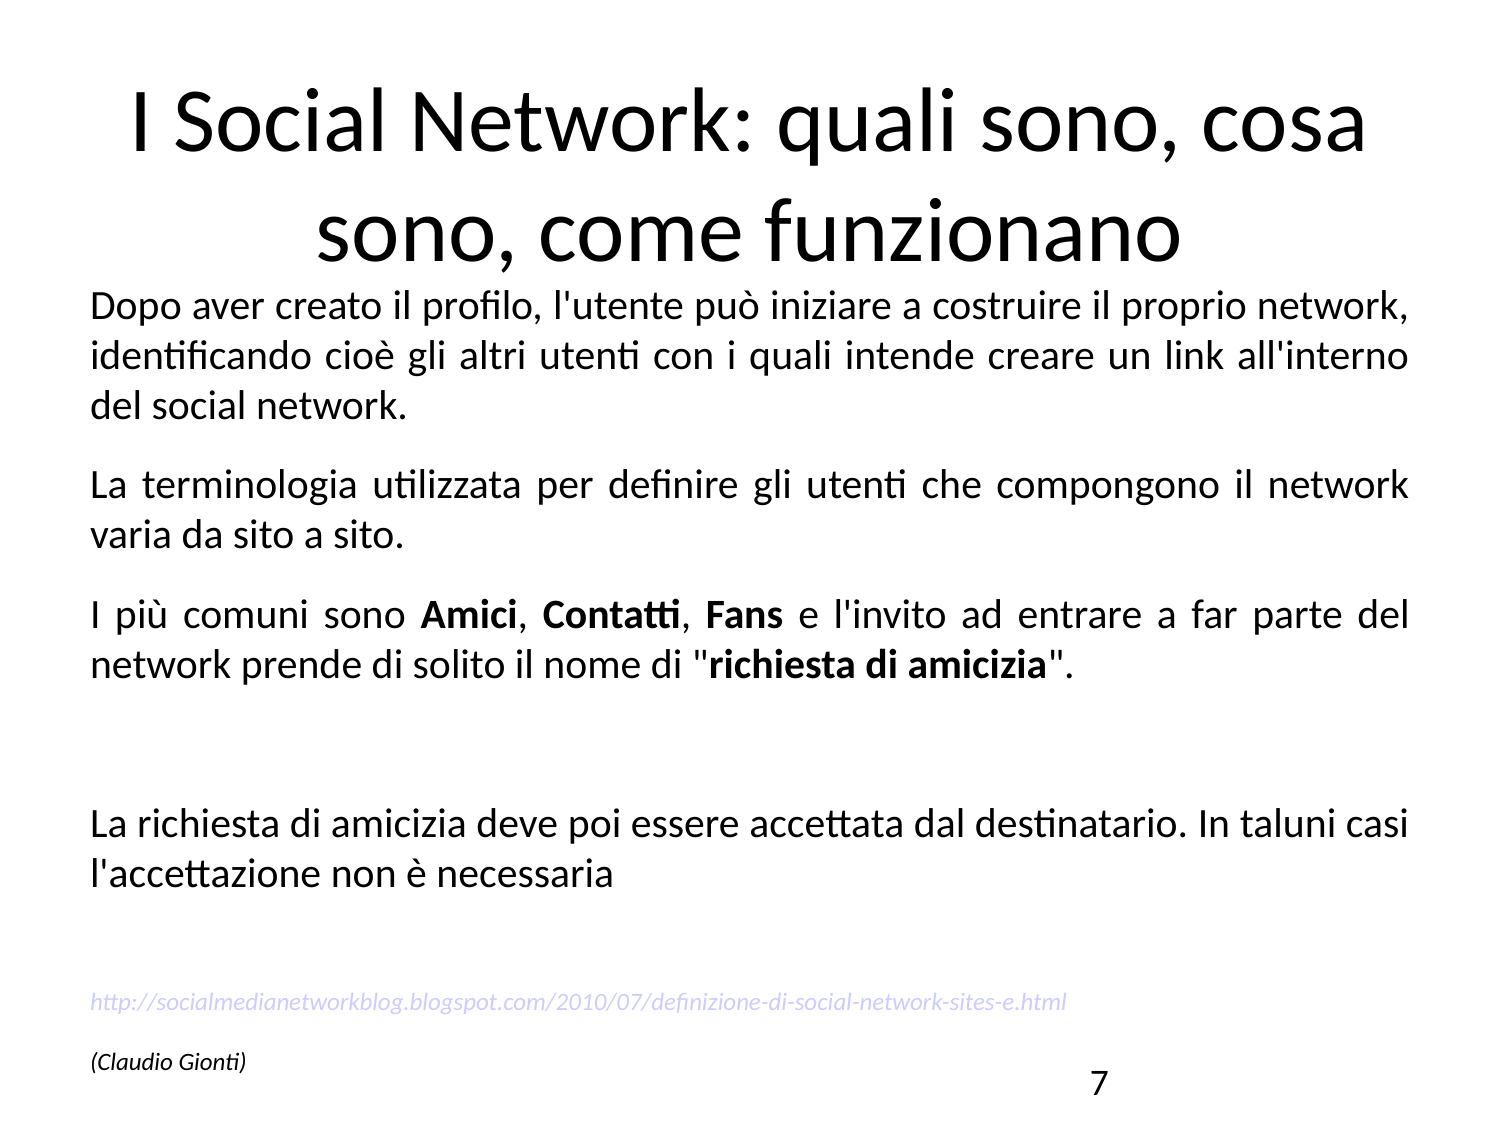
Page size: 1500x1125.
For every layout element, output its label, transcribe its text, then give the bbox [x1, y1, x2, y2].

text_box Dopo aver creato il profilo, l'utente può iniziare a costruire il proprio network, identificando cioè gli altri utenti con i quali intende creare un link all'interno del social network. La terminologia utilizzata per definire gli utenti che compongono il network varia da sito a sito. I più comuni sono Amici, Contatti, Fans e l'invito ad entrare a far parte del network prende di solito il nome di "richiesta di amicizia". La richiesta di amicizia deve poi essere accettata dal destinatario. In taluni casi l'accettazione non è necessaria http://socialmedianetworkblog.blogspot.com/2010/07/definizione-di-social-network-sites-e.html (Claudio Gionti) [75, 262, 1426, 1083]
text_box <numero> [1074, 1042, 1426, 1103]
title I Social Network: quali sono, cosa sono, come funzionano [75, 45, 1426, 262]
